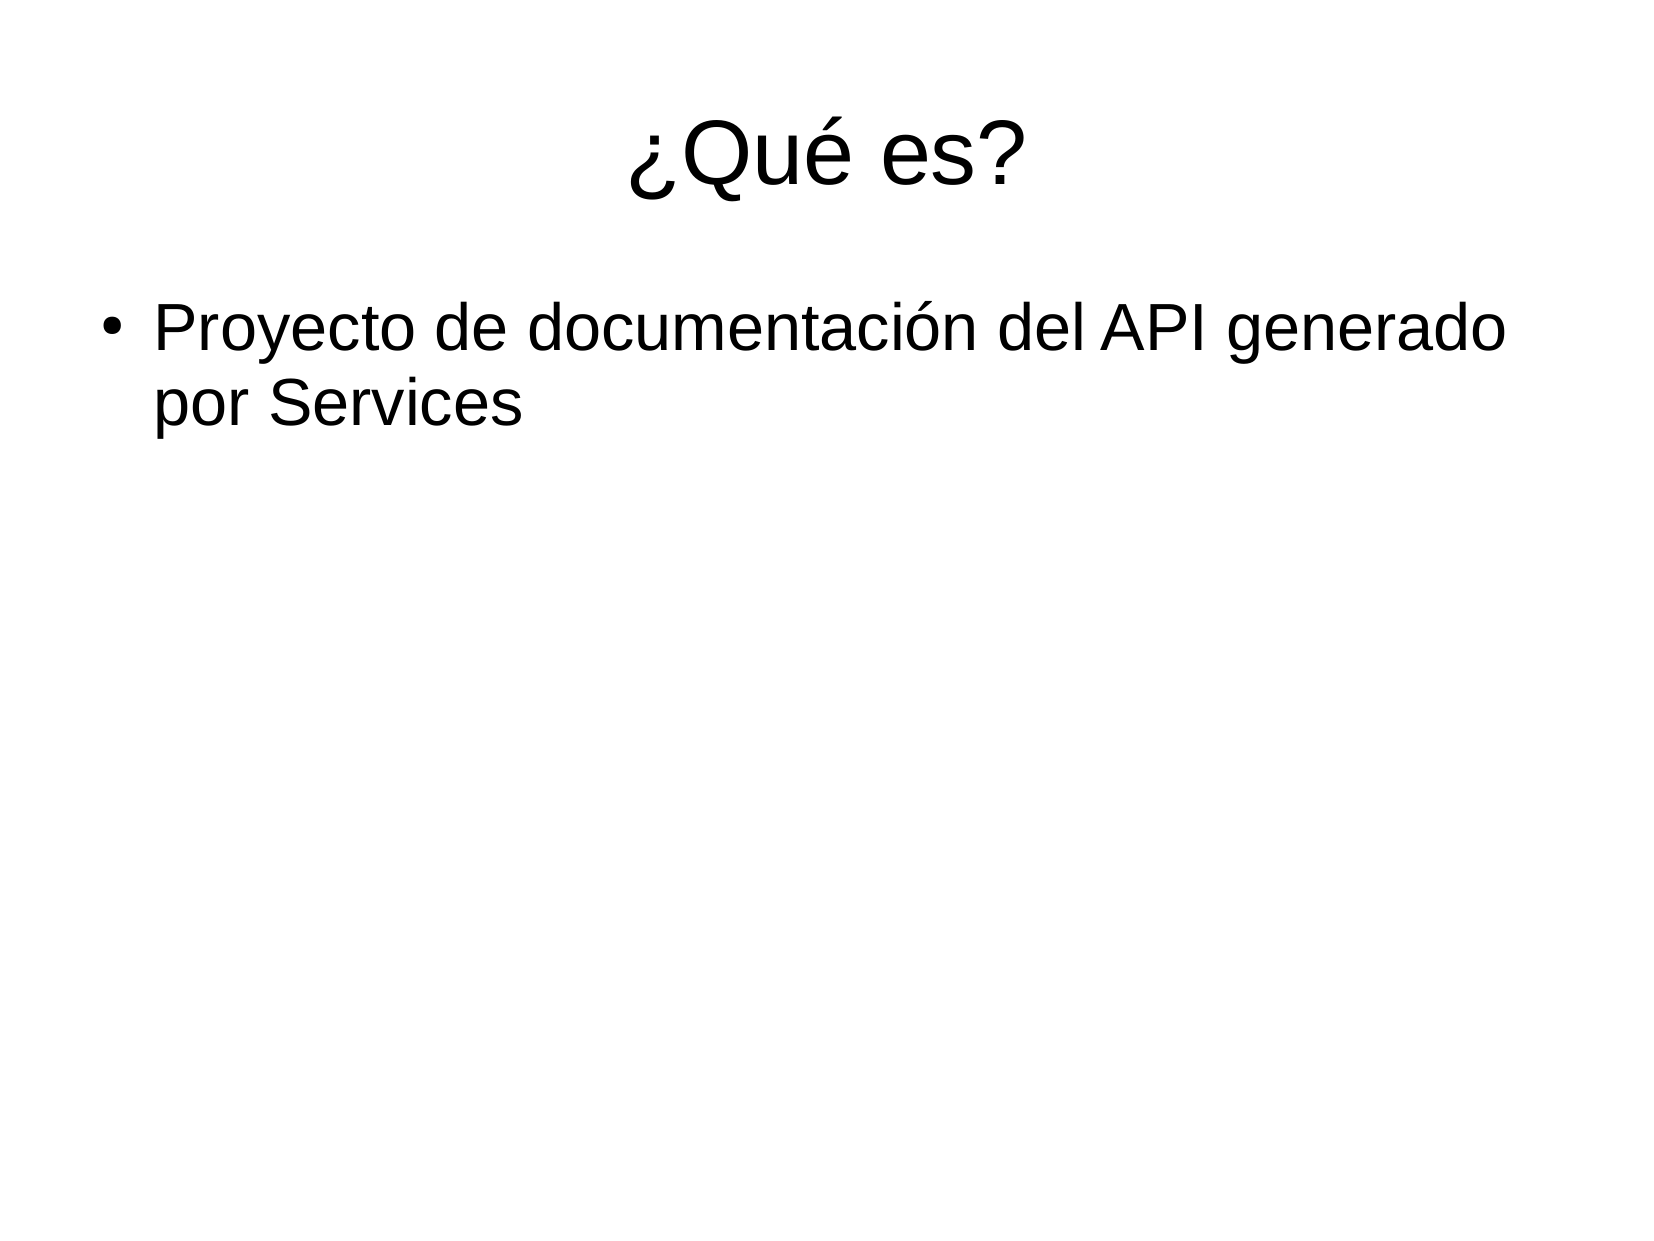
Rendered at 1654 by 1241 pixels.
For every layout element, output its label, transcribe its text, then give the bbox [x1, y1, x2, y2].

list Proyecto de documentación del API generado por Services [82, 290, 1576, 1109]
title ¿Qué es? [82, 49, 1571, 257]
